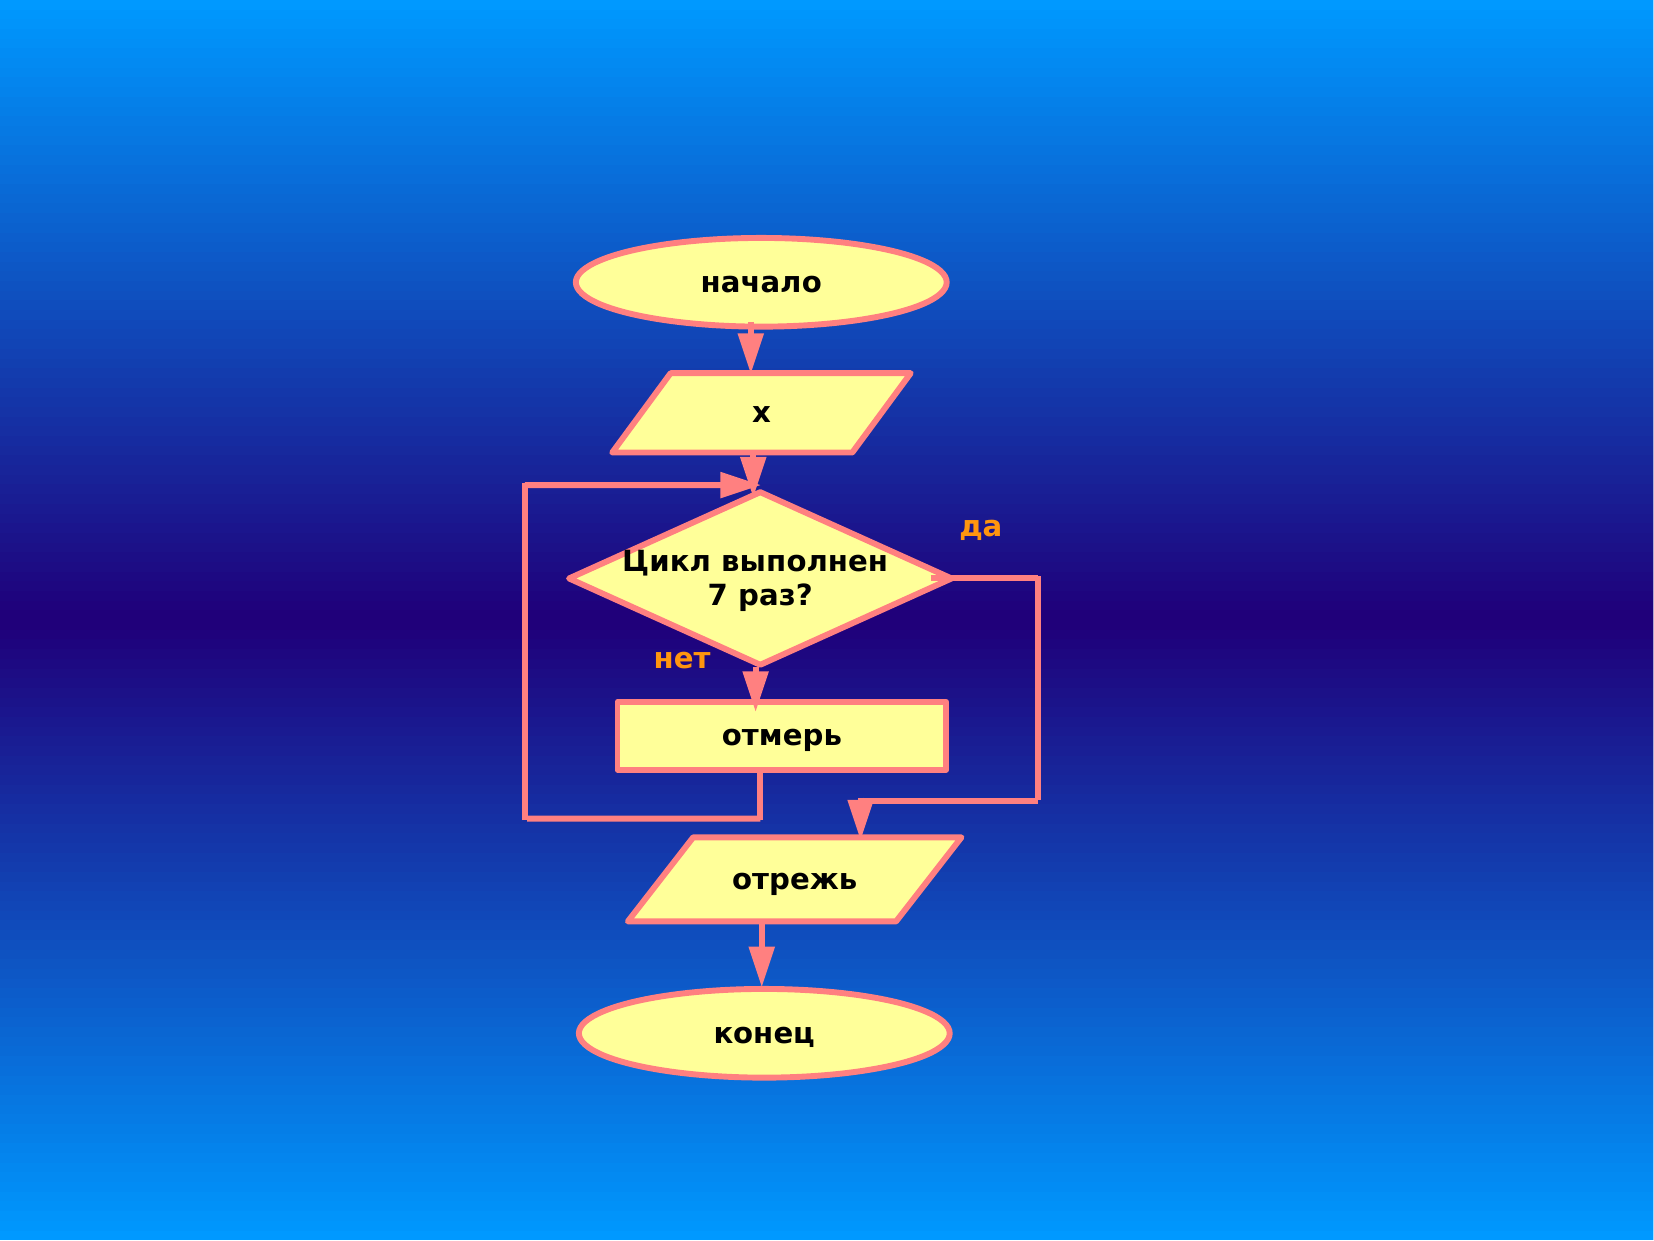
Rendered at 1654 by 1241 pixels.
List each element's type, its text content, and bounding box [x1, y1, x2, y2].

text_box нет [639, 634, 749, 684]
text_box да [944, 501, 1083, 551]
text_box Цикл выполнен 7 раз? [569, 492, 946, 665]
text_box конец [578, 988, 950, 1078]
text_box отмерь [617, 701, 947, 770]
text_box начало [575, 237, 947, 327]
text_box х [612, 373, 911, 453]
text_box отрежь [627, 837, 962, 922]
